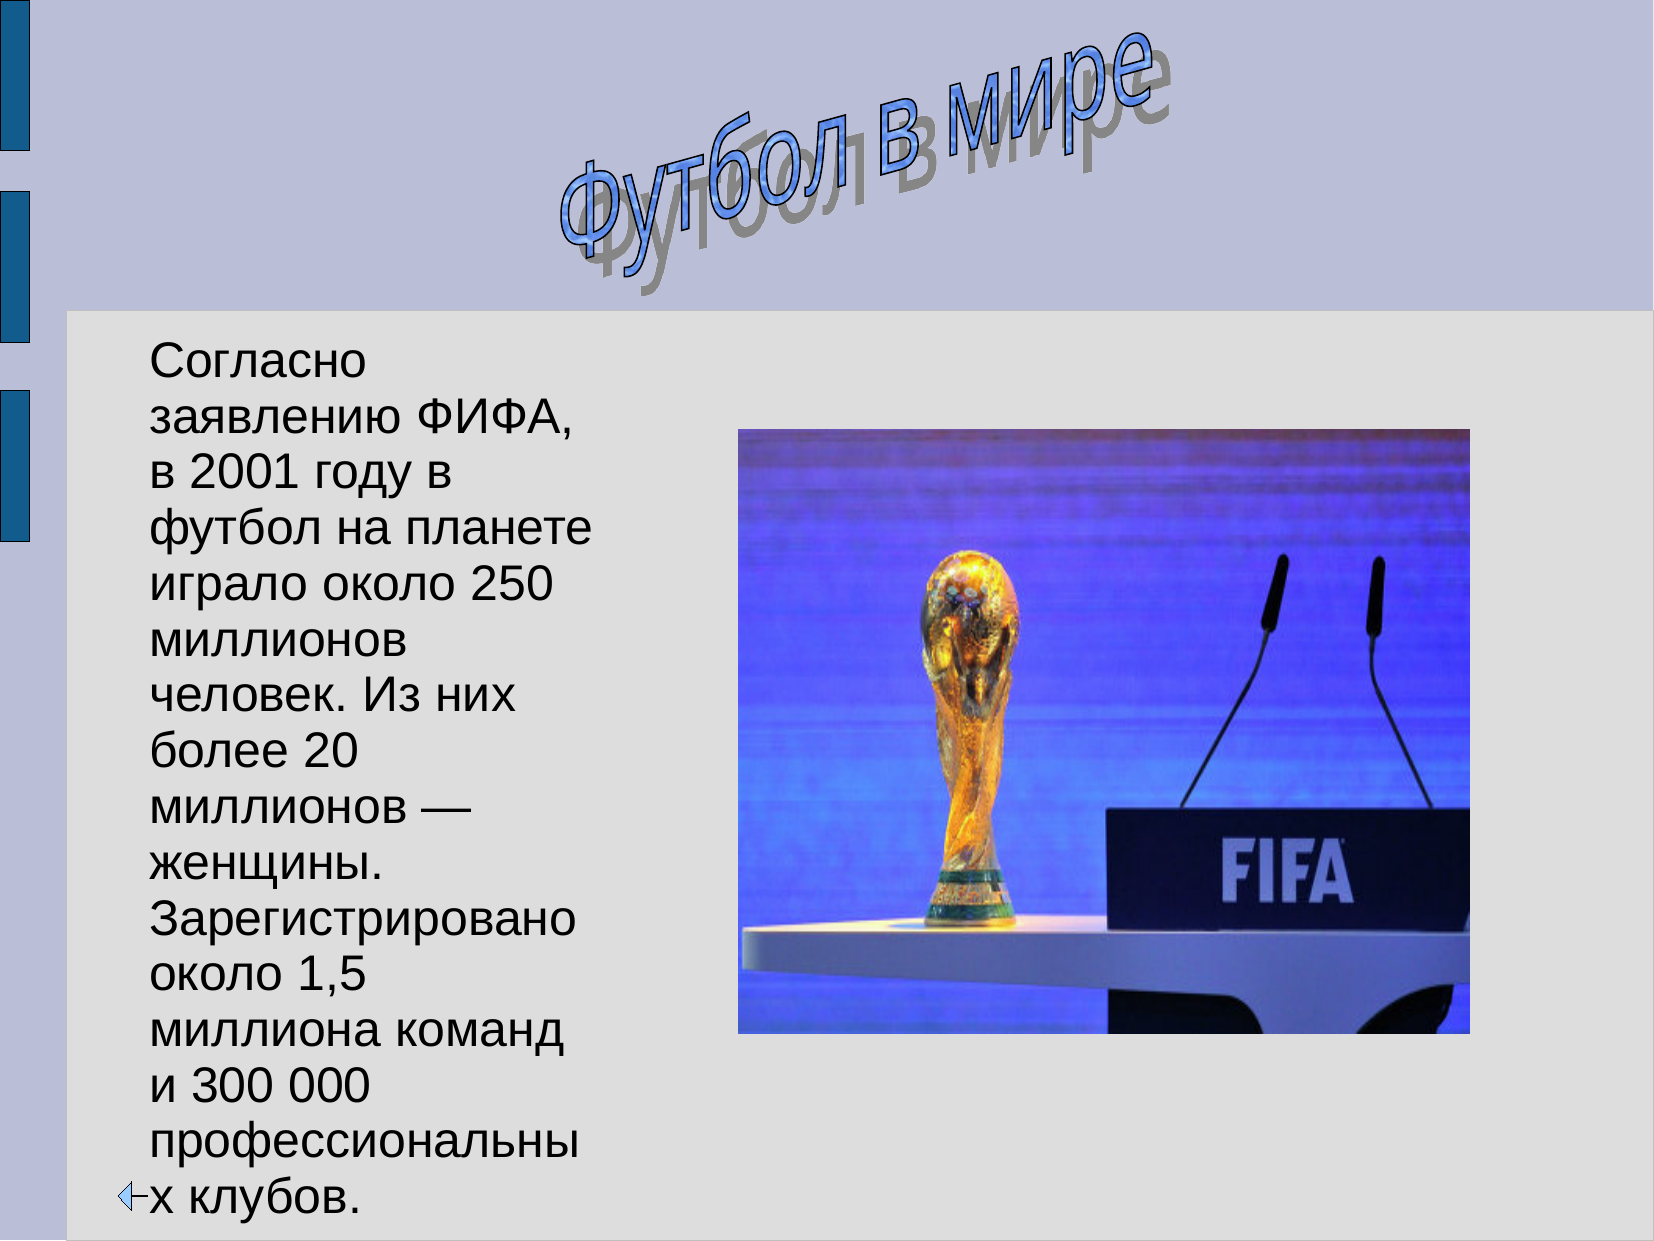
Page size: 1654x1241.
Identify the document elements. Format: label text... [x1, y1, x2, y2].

text_box Футбол в мире [623, 164, 666, 277]
text_box Футбол в мире [880, 98, 919, 175]
text_box Футбол в мире [805, 114, 846, 197]
text_box Футбол в мире [950, 72, 998, 156]
text_box Футбол в мире [1011, 57, 1052, 139]
text_box Футбол в мире [759, 131, 801, 205]
text_box Футбол в мире [561, 160, 620, 259]
text_box Футбол в мире [709, 111, 751, 219]
text_box [118, 1181, 148, 1211]
text_box Согласно заявлению ФИФА, в 2001 году в футбол на планете играло около 250 миллионов человек. Из них более 20 миллионов — женщины. Зарегистрировано около 1,5 миллиона команд и 300 000 профессиональных клубов. [134, 324, 621, 1232]
text_box Футбол в мире [667, 154, 704, 231]
text_box Футбол в мире [1065, 46, 1105, 156]
picture [738, 429, 1470, 1034]
text_box Футбол в мире [1113, 33, 1152, 107]
